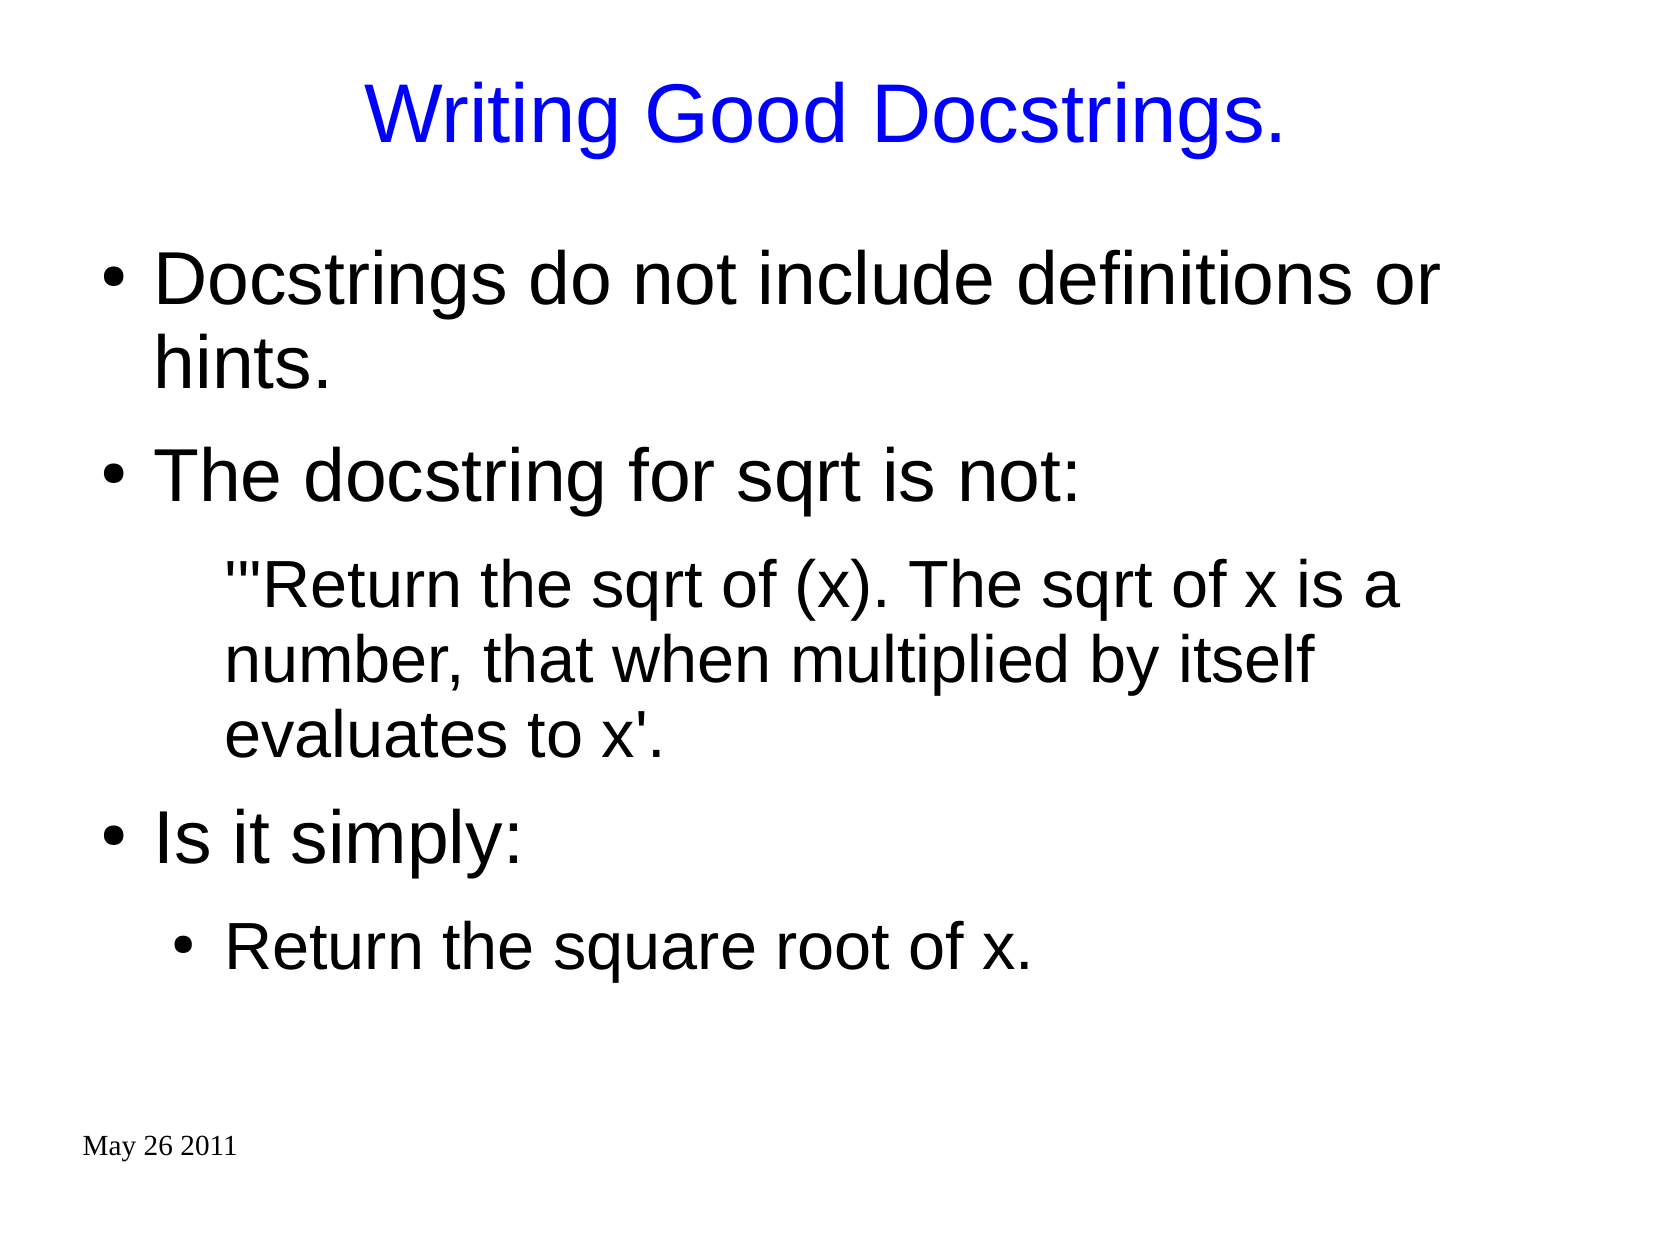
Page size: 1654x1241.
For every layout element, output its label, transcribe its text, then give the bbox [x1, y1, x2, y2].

title Writing Good Docstrings. [82, 49, 1571, 178]
list Docstrings do not include definitions or hints. The docstring for sqrt is not: '''Return the sqrt of (x). The sqrt of x is a number, that when multiplied by itself evaluates to x'. Is it simply: Return the square root of x. [82, 236, 1571, 1109]
